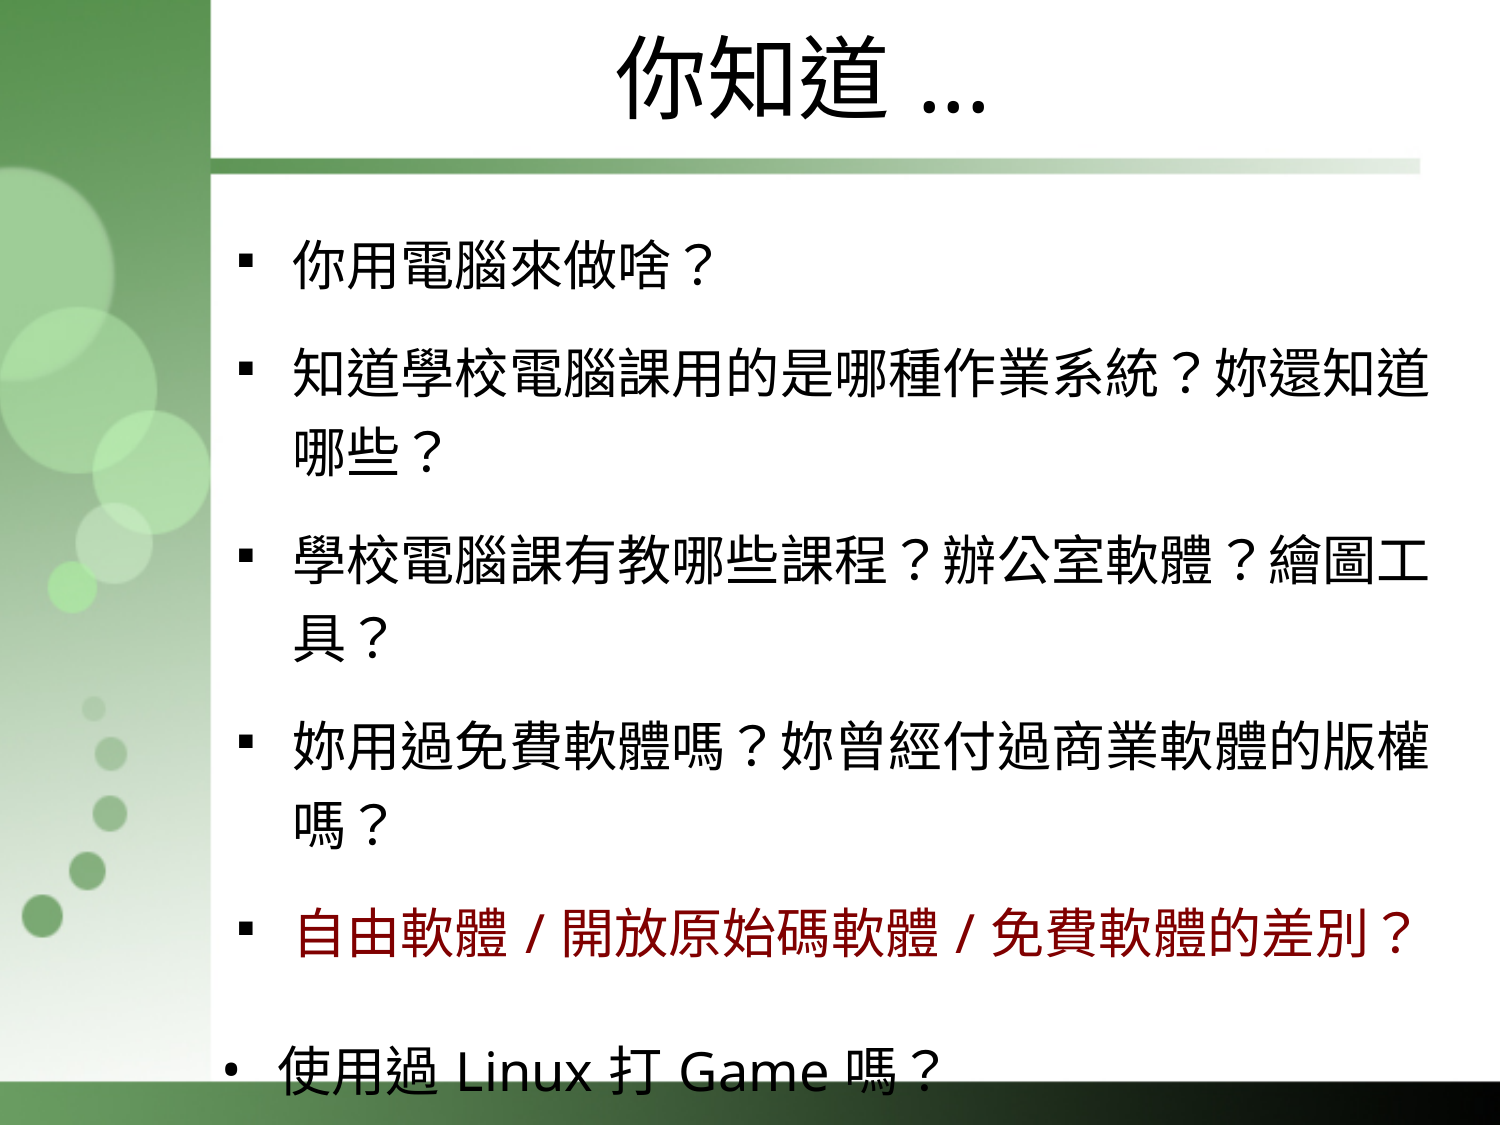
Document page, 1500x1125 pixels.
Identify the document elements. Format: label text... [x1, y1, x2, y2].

title 你知道... [265, 30, 1341, 148]
picture [0, 0, 1500, 1125]
list 你用電腦來做啥？ 知道學校電腦課用的是哪種作業系統？妳還知道哪些？ 學校電腦課有教哪些課程？辦公室軟體？繪圖工具？ 妳用過免費軟體嗎？妳曾經付過商業軟體的版權嗎？ 自由軟體/開放原始碼軟體/免費軟體的差別？ 使用過Linux打Game嗎？ [206, 215, 1477, 945]
